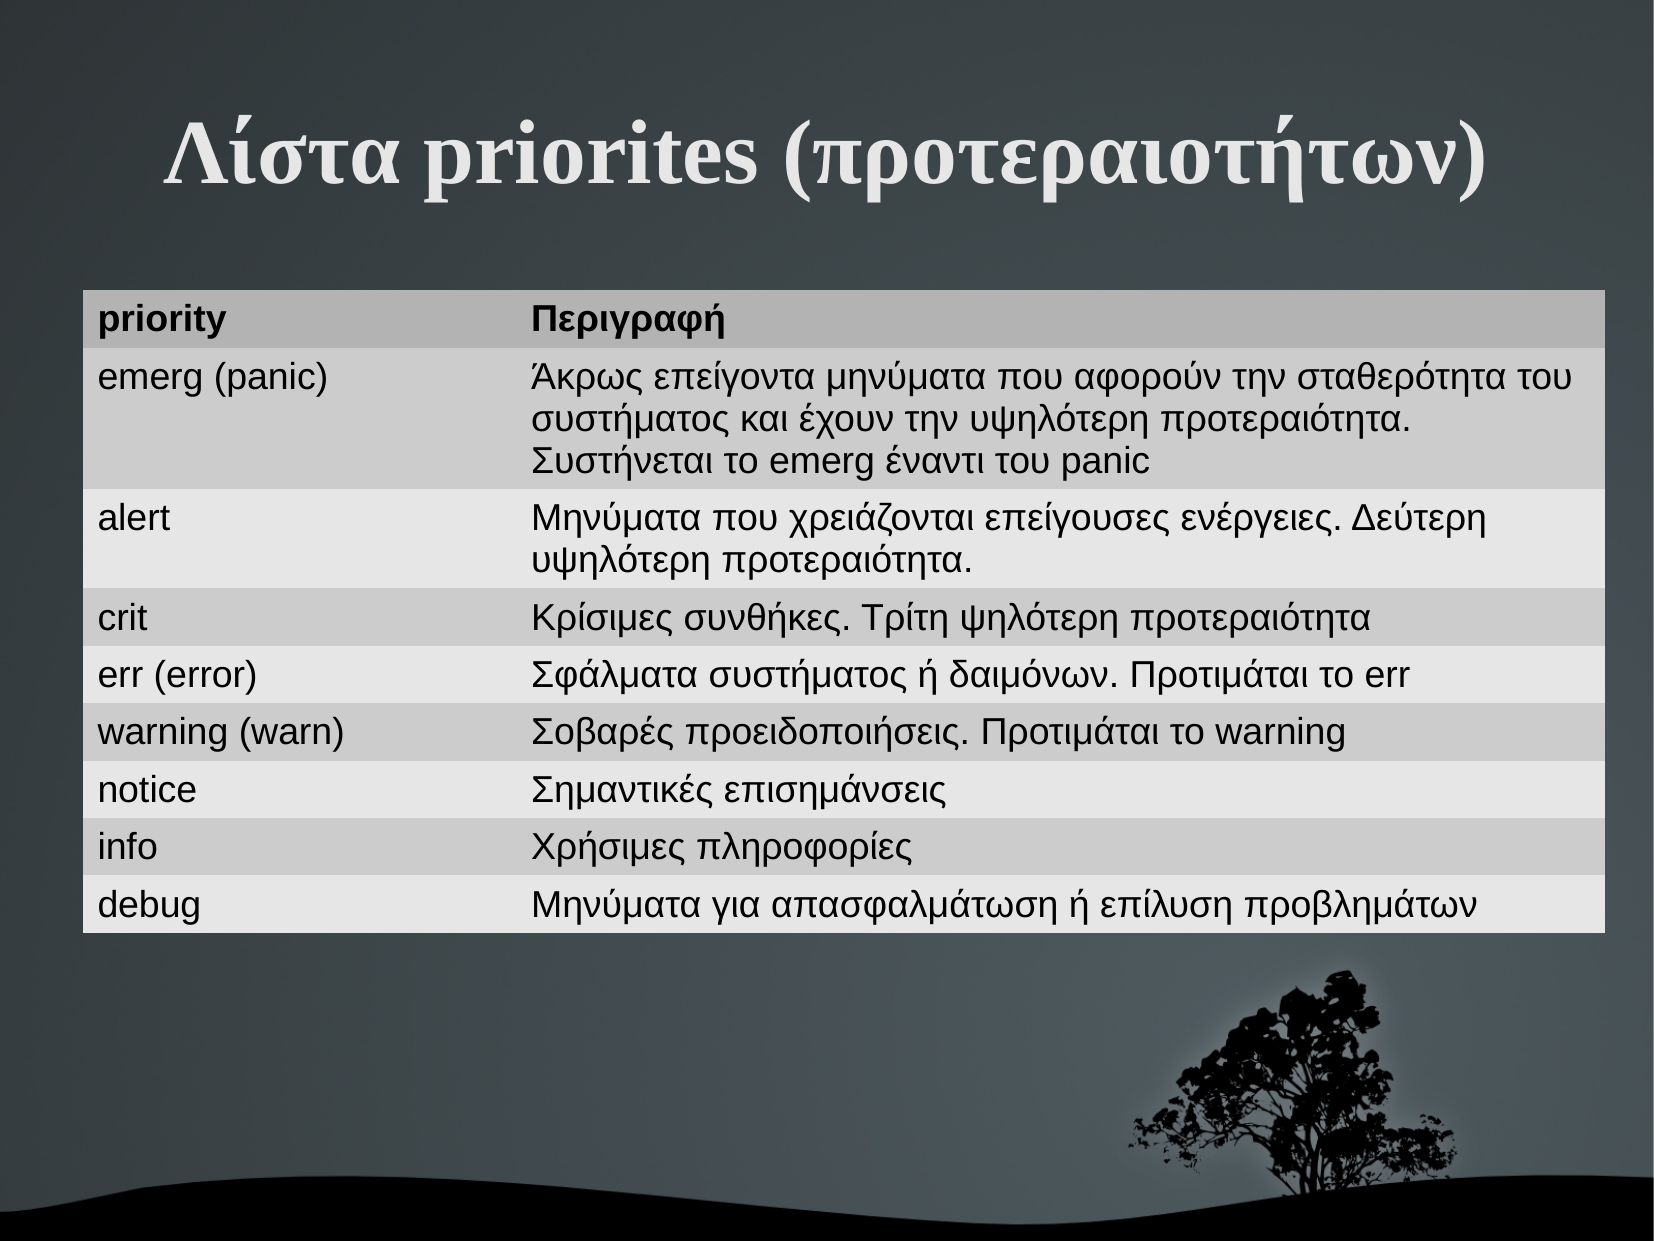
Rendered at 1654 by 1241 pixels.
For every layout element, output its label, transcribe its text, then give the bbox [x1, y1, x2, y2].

table_cell err (error) [83, 646, 516, 703]
table_cell Μηνύματα για απασφαλμάτωση ή επίλυση προβλημάτων [516, 875, 1605, 933]
table_cell Σφάλματα συστήματος ή δαιμόνων. Προτιμάται το err [516, 646, 1605, 703]
table_cell Χρήσιμες πληροφορίες [516, 818, 1605, 875]
table_cell alert [83, 489, 516, 588]
picture [0, 0, 1654, 1241]
table_cell emerg (panic) [83, 348, 516, 489]
table_cell Άκρως επείγοντα μηνύματα που αφορούν την σταθερότητα του συστήματος και έχουν την υψηλότερη προτεραιότητα. Συστήνεται το emerg έναντι του panic [516, 348, 1605, 489]
table_cell Σημαντικές επισημάνσεις [516, 761, 1605, 818]
table_cell Κρίσιμες συνθήκες. Τρίτη ψηλότερη προτεραιότητα [516, 588, 1605, 646]
table_cell Σοβαρές προειδοποιήσεις. Προτιμάται το warning [516, 703, 1605, 761]
table_cell crit [83, 588, 516, 646]
table_header Περιγραφή [516, 290, 1605, 348]
table_cell notice [83, 761, 516, 818]
table_cell info [83, 818, 516, 875]
table_header priority [83, 290, 516, 348]
table_cell warning (warn) [83, 703, 516, 761]
table_cell Μηνύματα που χρειάζονται επείγουσες ενέργειες. Δεύτερη υψηλότερη προτεραιότητα. [516, 489, 1605, 588]
table_cell debug [83, 875, 516, 933]
title Λίστα priorites (προτεραιοτήτων) [82, 49, 1571, 257]
